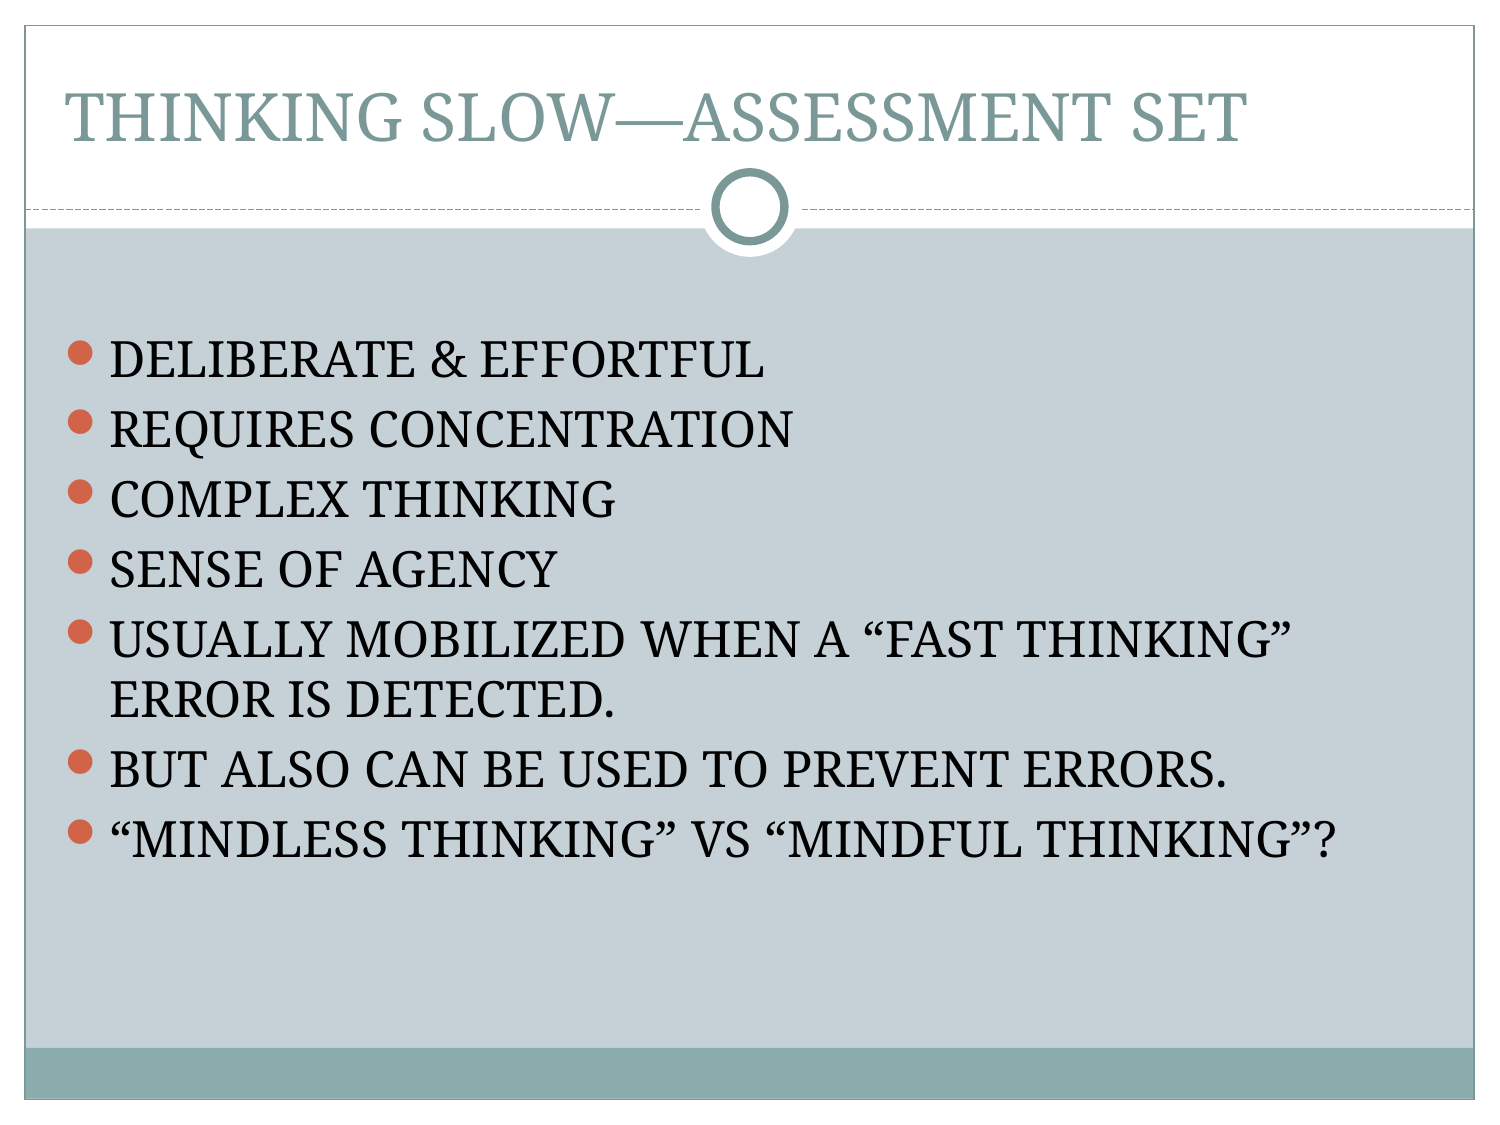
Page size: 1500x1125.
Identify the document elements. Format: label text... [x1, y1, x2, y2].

title THINKING SLOW—ASSESSMENT SET [49, 37, 1450, 162]
list DELIBERATE & EFFORTFUL REQUIRES CONCENTRATION COMPLEX THINKING SENSE OF AGENCY USUALLY MOBILIZED WHEN A “FAST THINKING” ERROR IS DETECTED. BUT ALSO CAN BE USED TO PREVENT ERRORS. “MINDLESS THINKING” VS “MINDFUL THINKING”? [49, 250, 1445, 1001]
